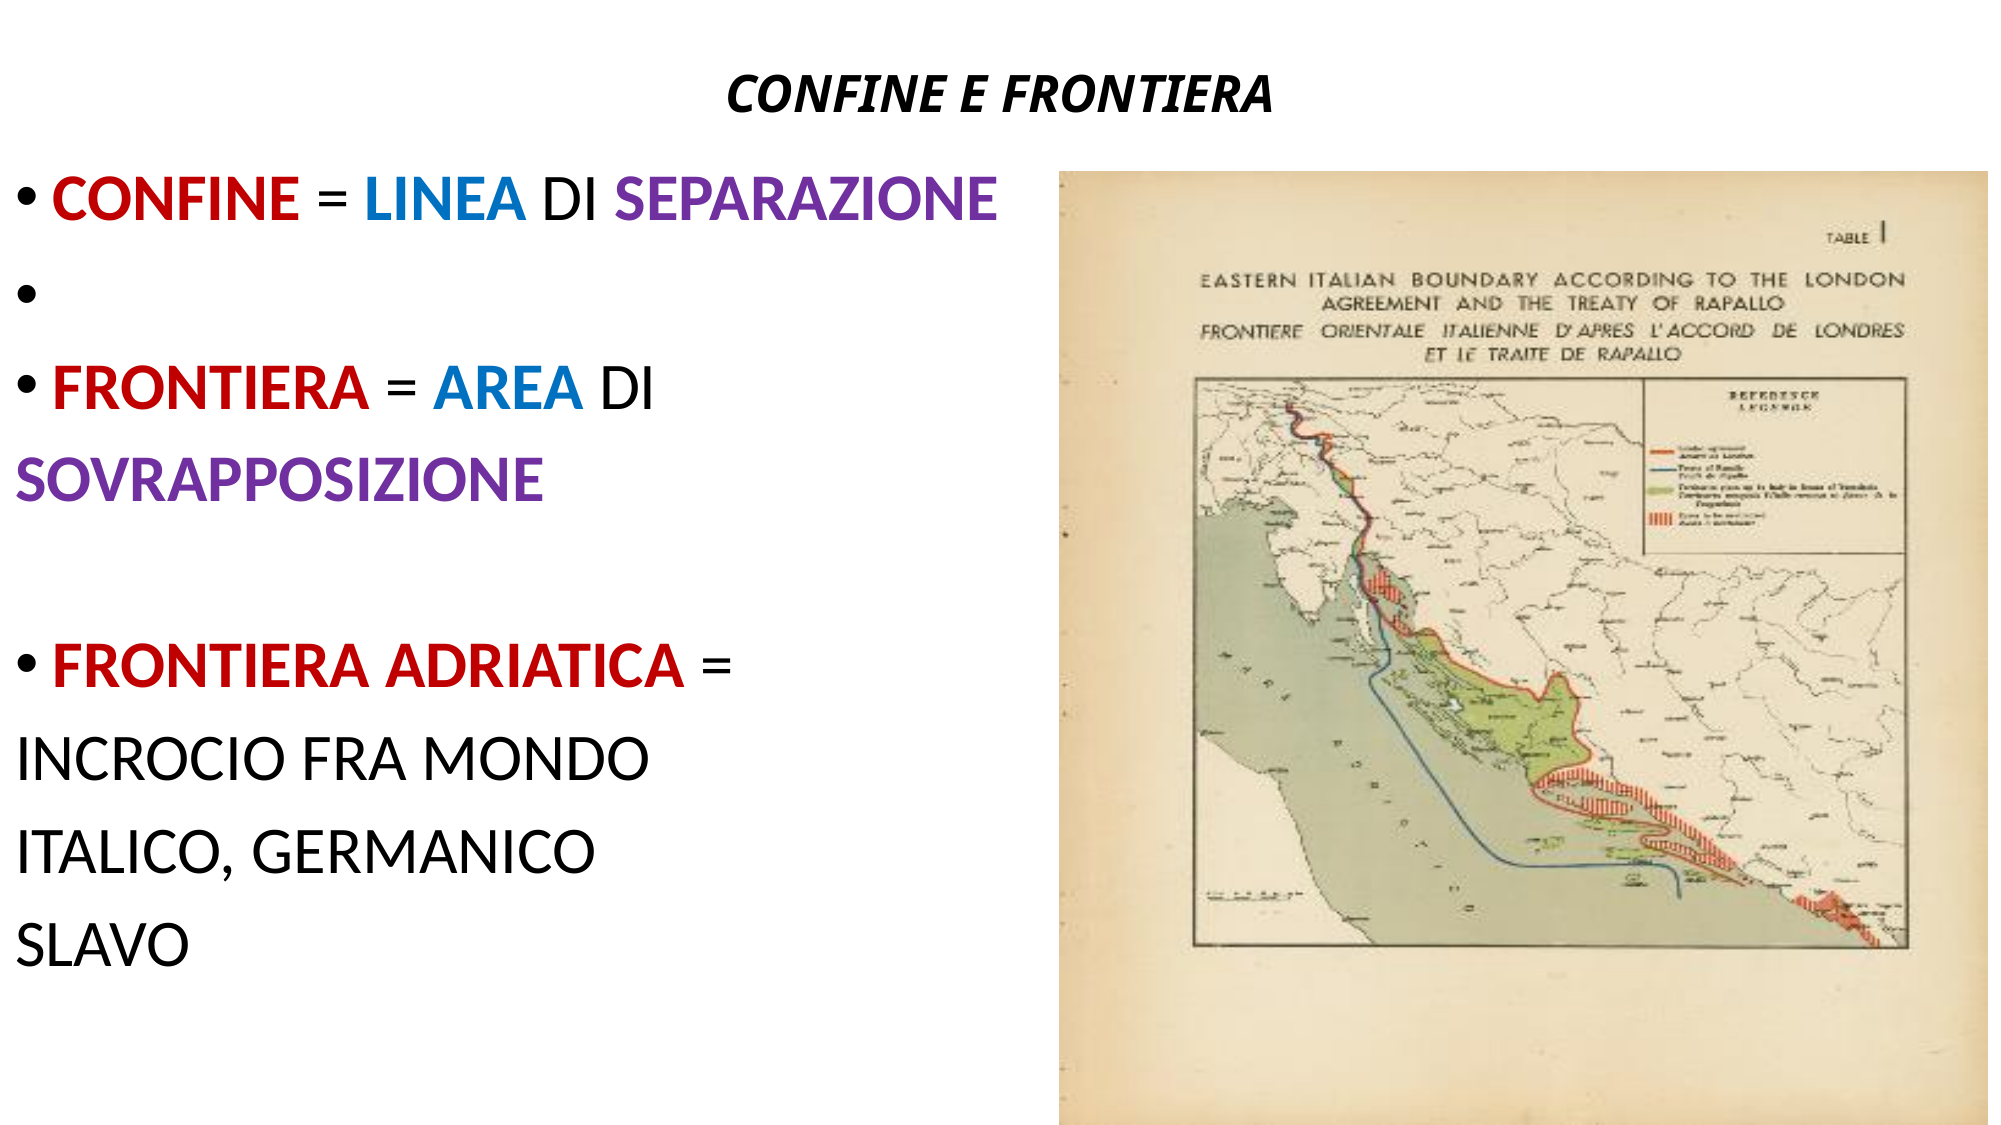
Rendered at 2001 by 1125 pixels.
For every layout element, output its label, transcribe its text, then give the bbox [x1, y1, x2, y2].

picture [1059, 171, 1988, 1125]
list CONFINE = LINEA DI SEPARAZIONE FRONTIERA = AREA DI SOVRAPPOSIZIONE FRONTIERA ADRIATICA = INCROCIO FRA MONDO ITALICO, GERMANICO SLAVO [0, 155, 1863, 1092]
title CONFINE E FRONTIERA [137, 59, 1863, 132]
